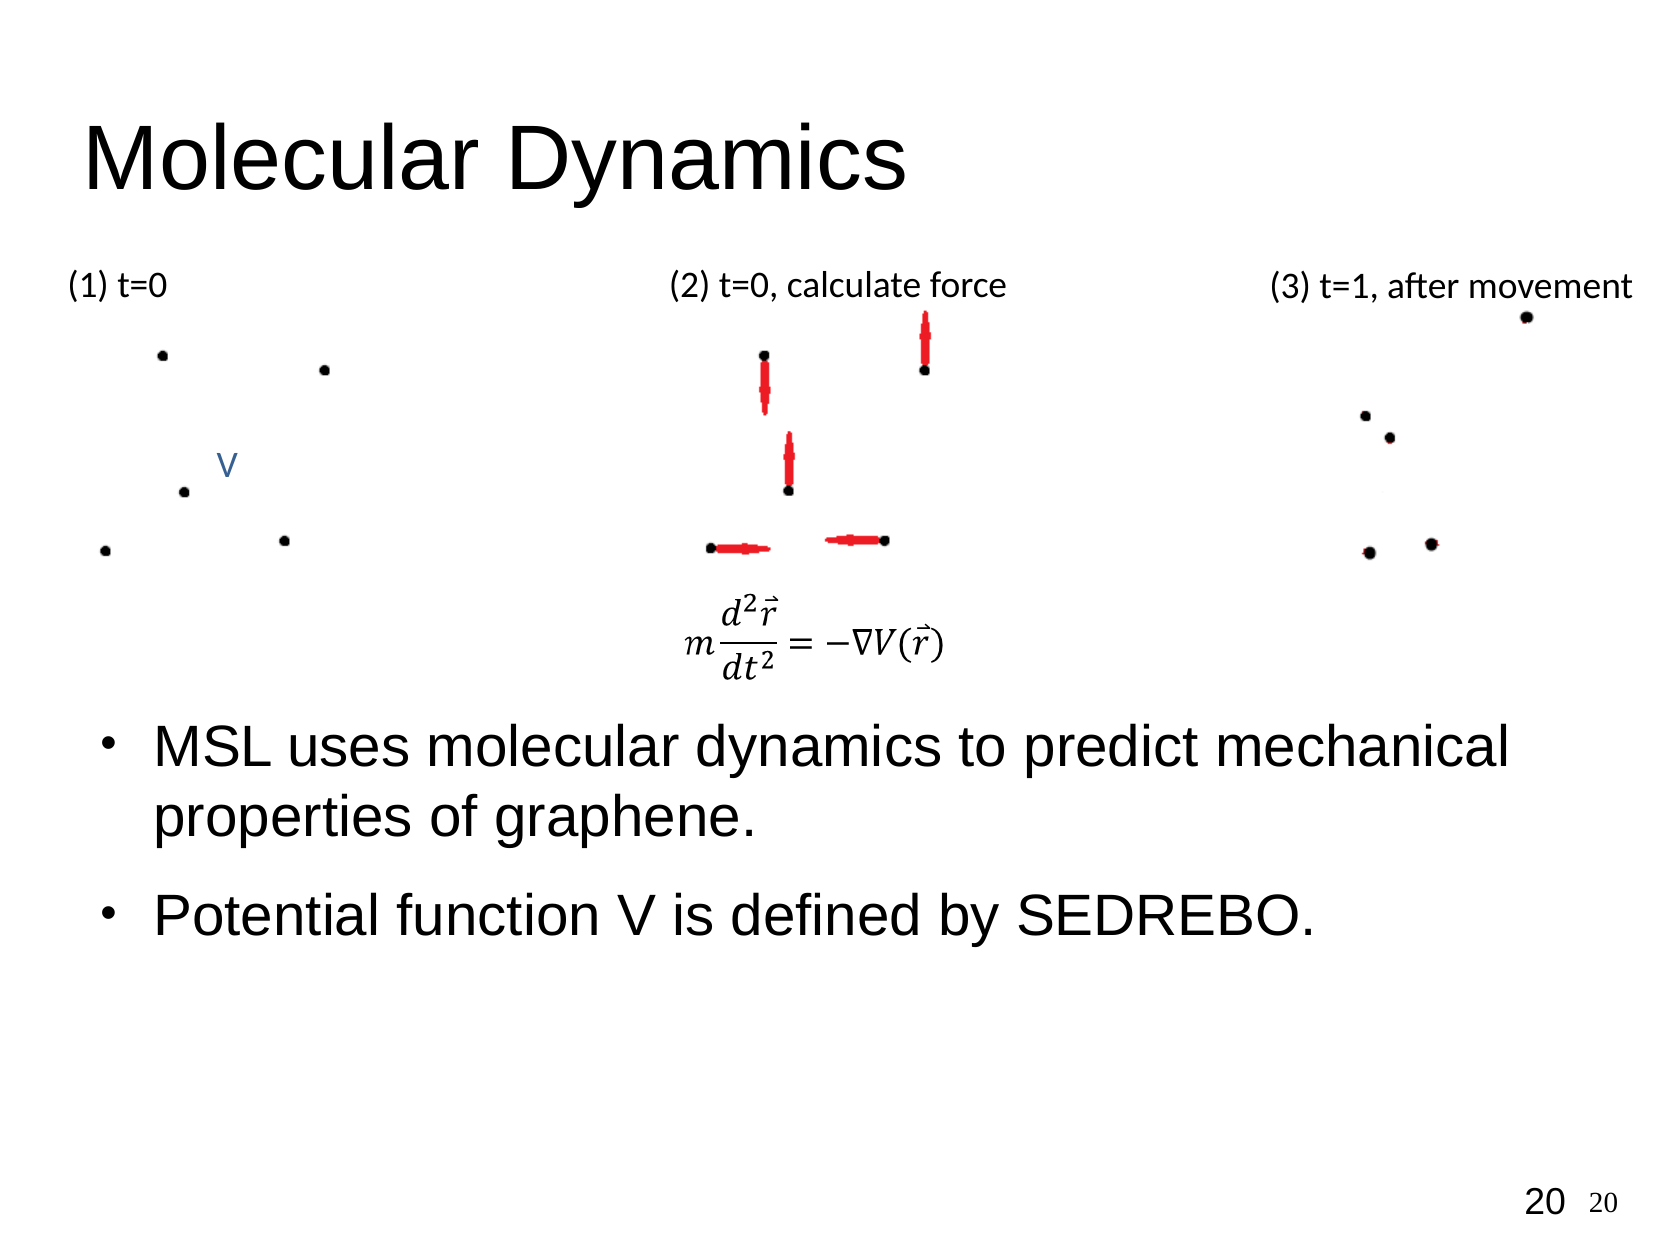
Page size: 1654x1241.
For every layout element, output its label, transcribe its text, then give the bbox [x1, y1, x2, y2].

text_box [663, 582, 976, 689]
slide_number <number> [1589, 1182, 1633, 1221]
text_box MSL uses molecular dynamics to predict mechanical properties of graphene. Potential function V is defined by SEDREBO. [82, 707, 1571, 1010]
text_box (2) t=0, calculate force [654, 252, 1023, 312]
title Molecular Dynamics [82, 49, 1571, 232]
text_box (3) t=1, after movement [1254, 253, 1649, 314]
picture [39, 232, 1654, 1066]
text_box (1) t=0 [52, 252, 183, 313]
text_box V [201, 432, 253, 493]
